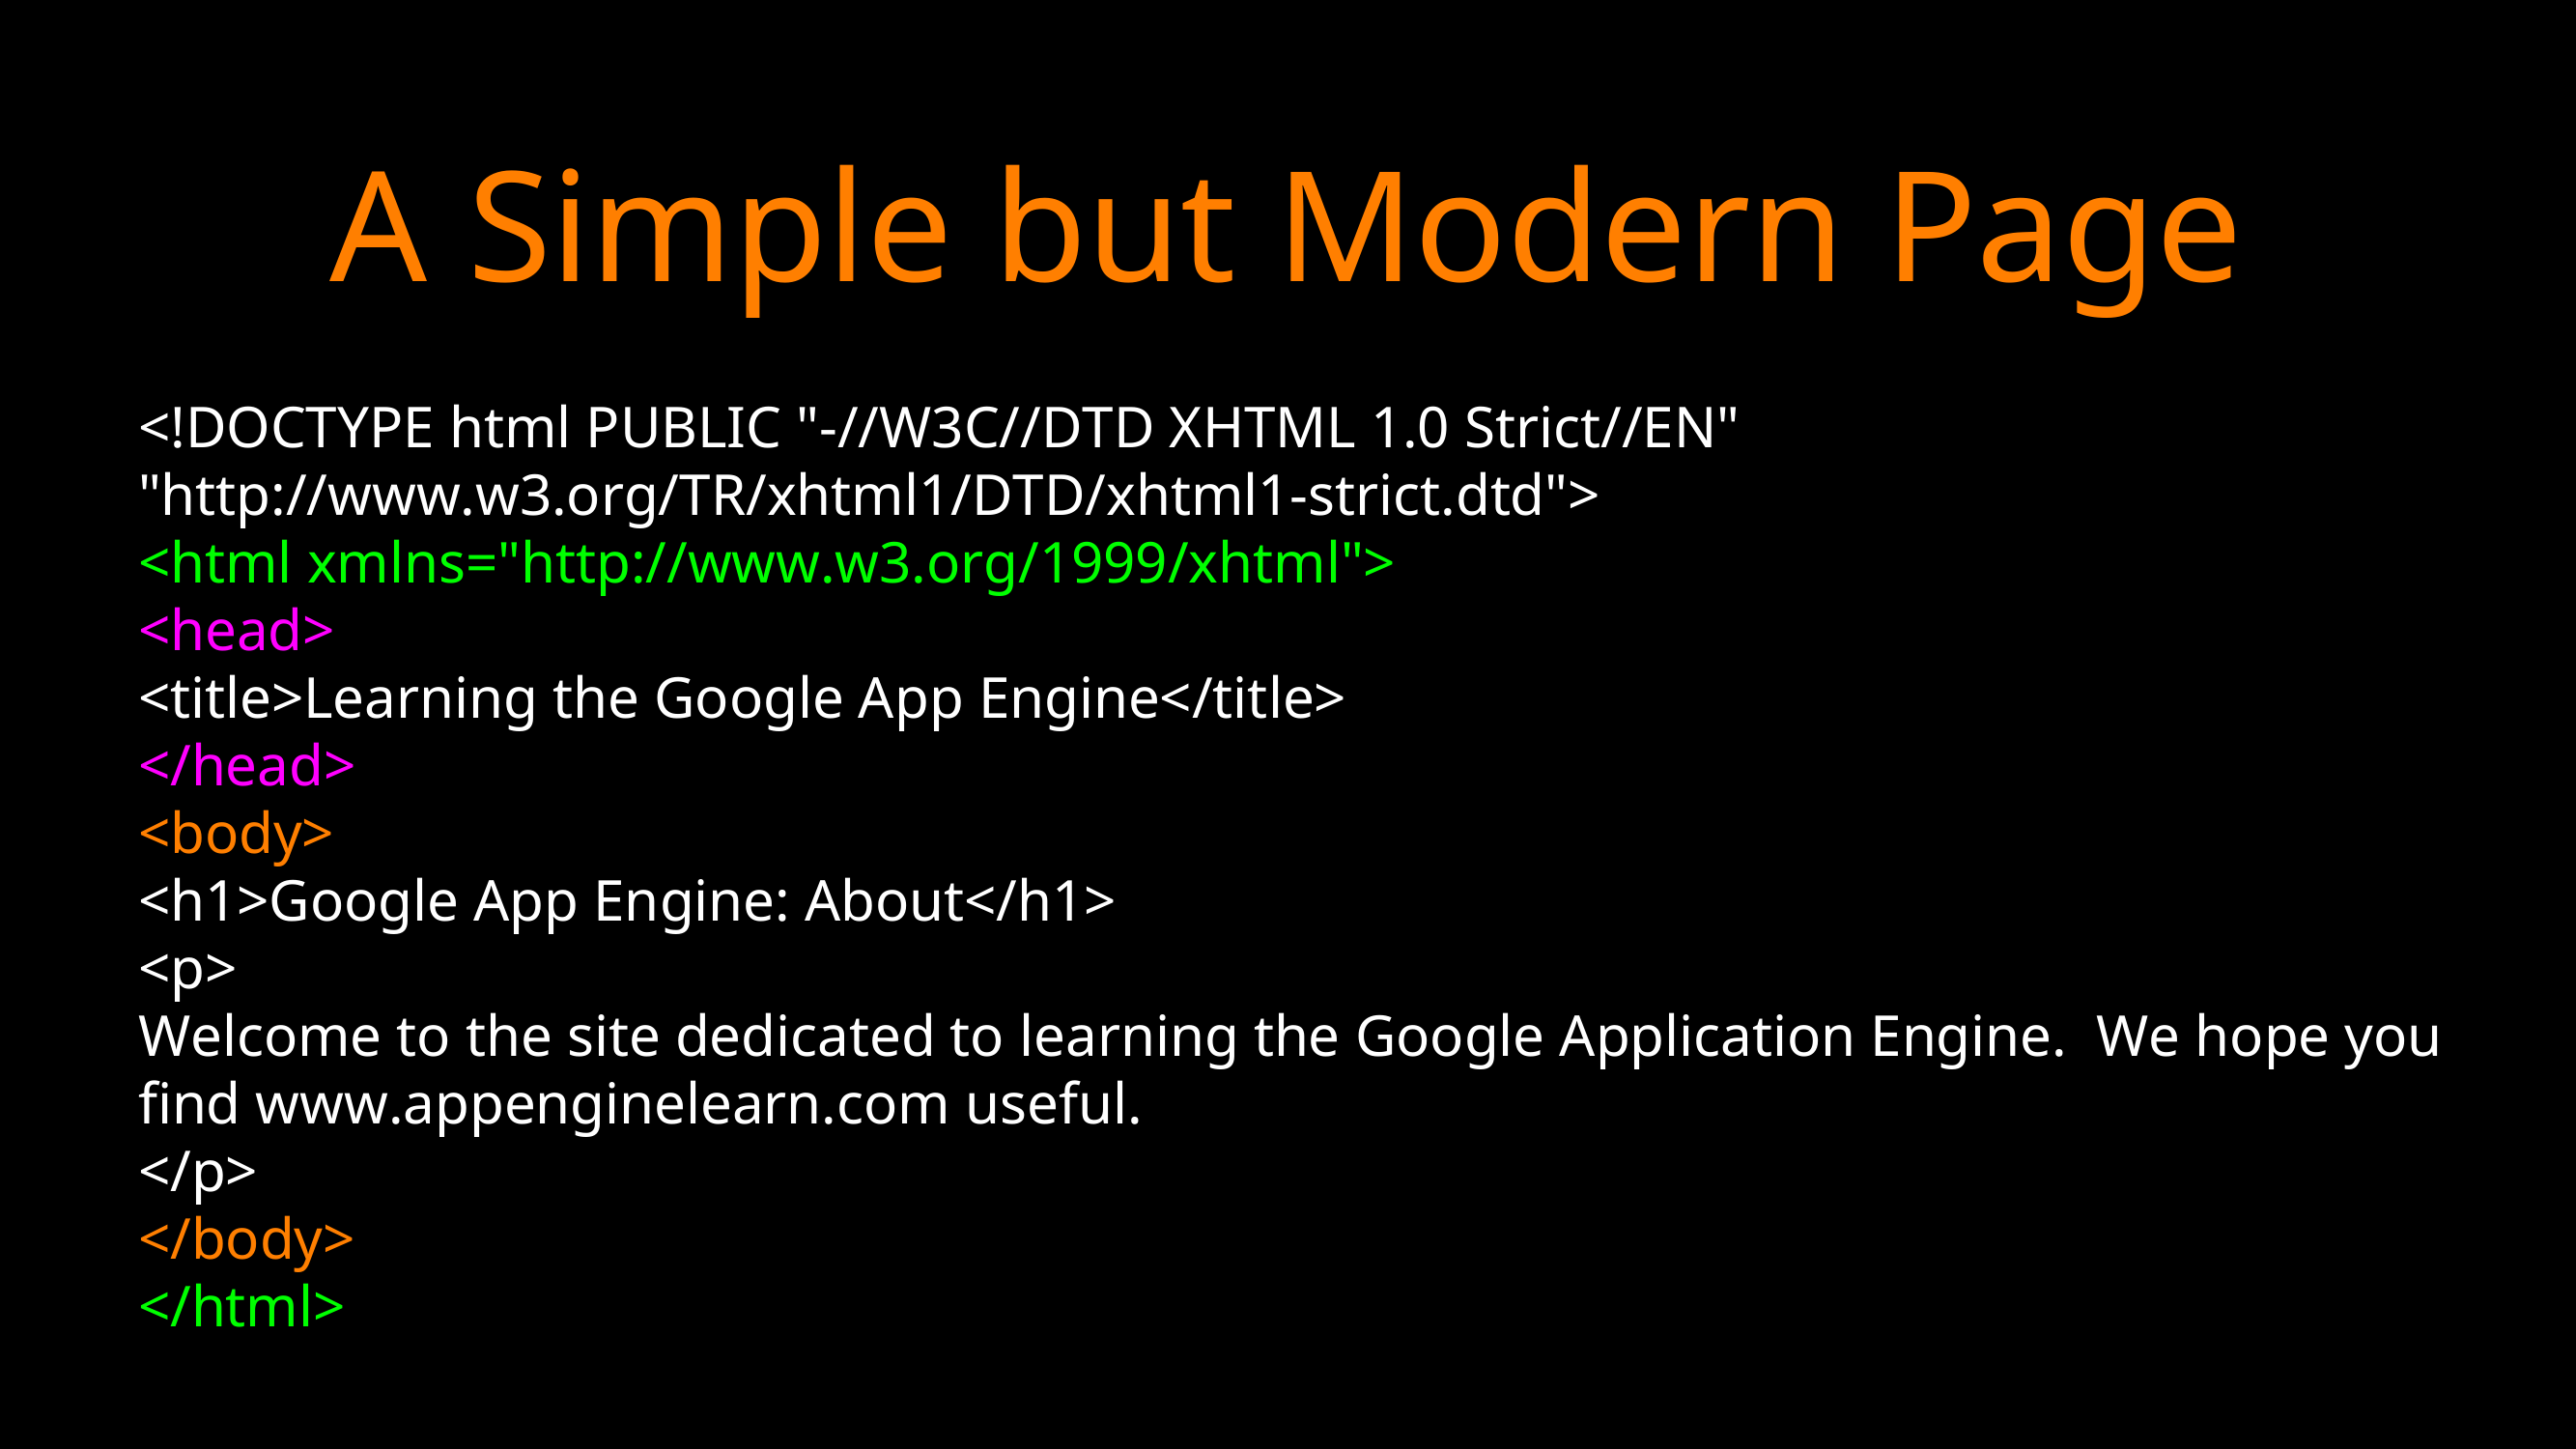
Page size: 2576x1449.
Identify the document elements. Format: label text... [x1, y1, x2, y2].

title A Simple but Modern Page [183, 38, 2392, 363]
text_box <!DOCTYPE html PUBLIC "-//W3C//DTD XHTML 1.0 Strict//EN" "http://www.w3.org/TR/xhtml1/DTD/xhtml1-strict.dtd"> <html xmlns="http://www.w3.org/1999/xhtml"> <head> <title>Learning the Google App Engine</title> </head> <body> <h1>Google App Engine: About</h1> <p> Welcome to the site dedicated to learning the Google Application Engine. We hope you find www.appenginelearn.com useful. </p> </body> </html> [138, 363, 2469, 1366]
